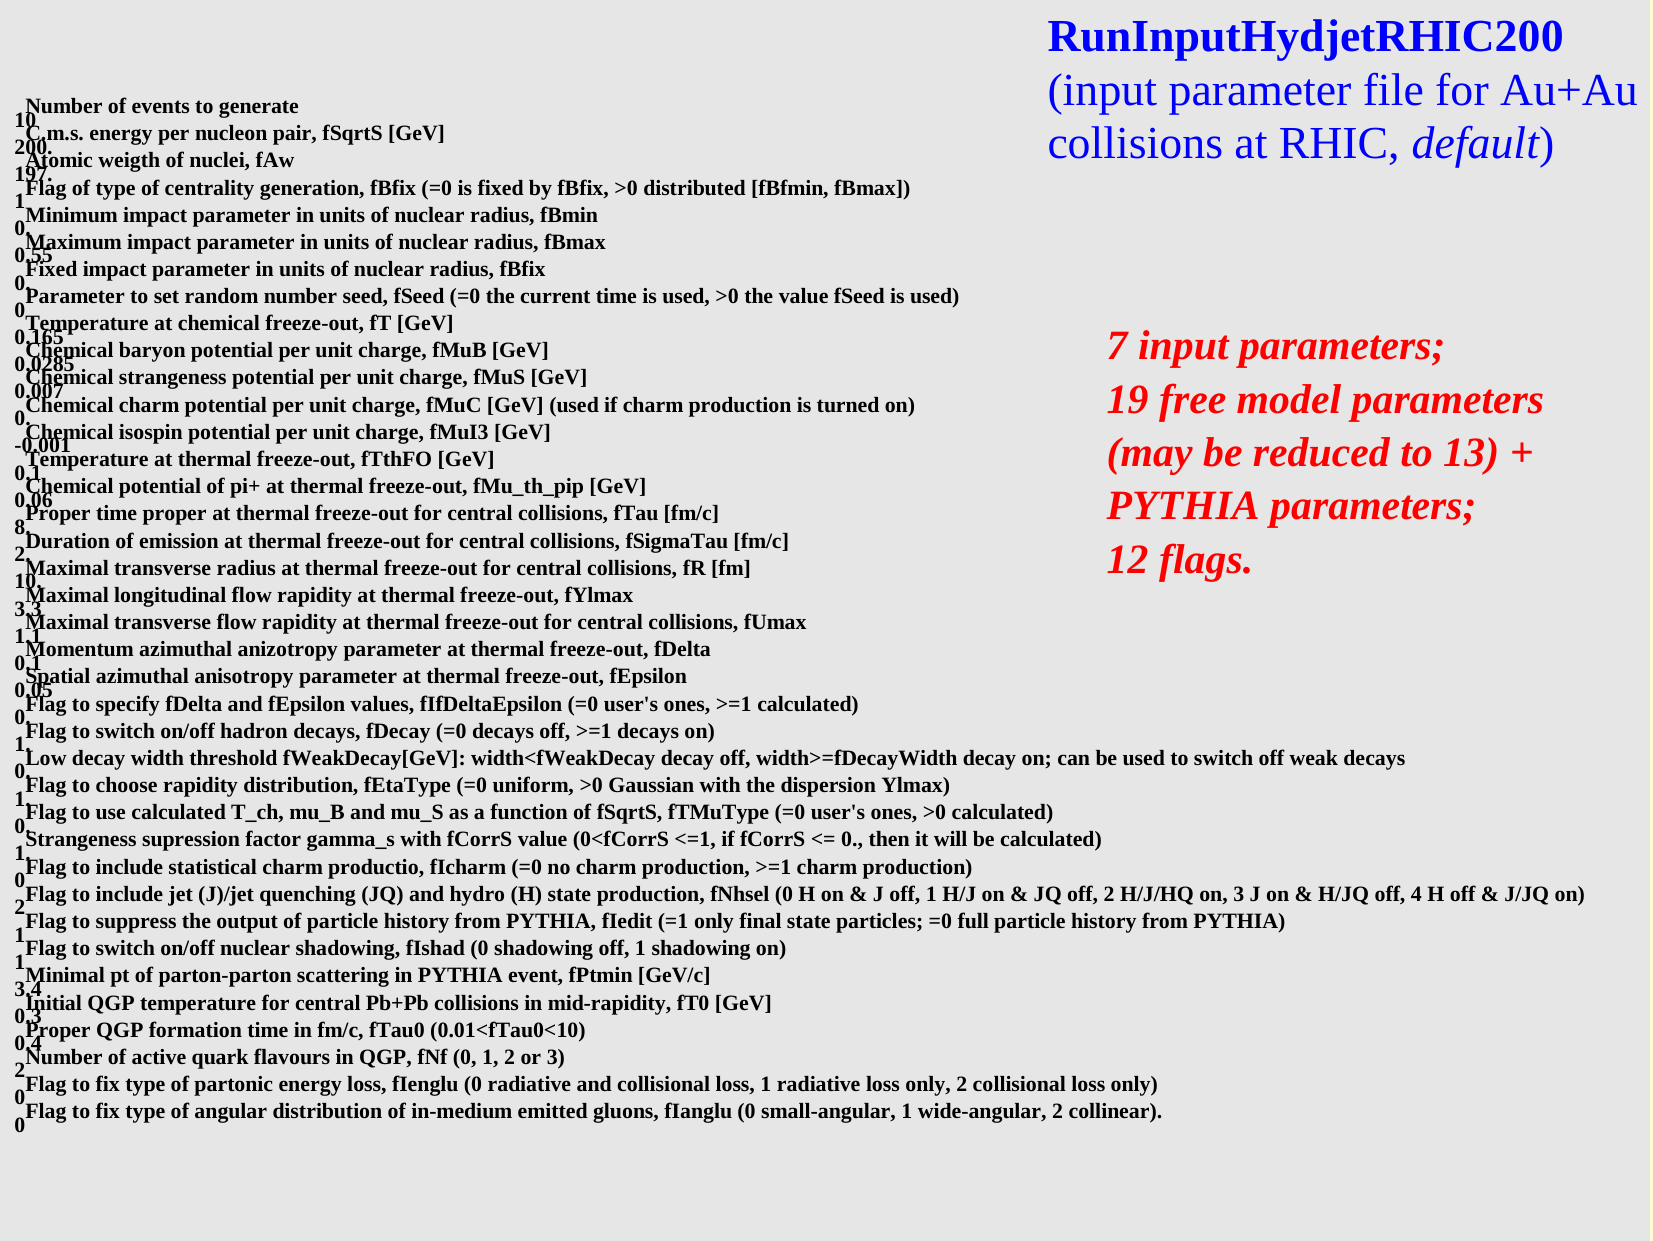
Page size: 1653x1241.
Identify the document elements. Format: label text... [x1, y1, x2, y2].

text_box 7 input parameters; 19 free model parameters (may be reduced to 13) + PYTHIA parameters; 12 flags. [1106, 315, 1628, 583]
text_box RunInputHydjetRHIC200 (input parameter file for Au+Au collisions at RHIC, default) [1047, 8, 1650, 169]
text_box Number of events to generate 10 C.m.s. energy per nucleon pair, fSqrtS [GeV] 200. Atomic weigth of nuclei, fAw 197. Flag of type of centrality generation, fBfix (=0 is fixed by fBfix, >0 distributed [fBfmin, fBmax]) 1 Minimum impact parameter in units of nuclear radius, fBmin 0. Maximum impact parameter in units of nuclear radius, fBmax 0.55 Fixed impact parameter in units of nuclear radius, fBfix 0. Parameter to set random number seed, fSeed (=0 the current time is used, >0 the value fSeed is used) 0 Temperature at chemical freeze-out, fT [GeV] 0.165 Chemical baryon potential per unit charge, fMuB [GeV] 0.0285 Chemical strangeness potential per unit charge, fMuS [GeV] 0.007 Chemical charm potential per unit charge, fMuC [GeV] (used if charm production is turned on) 0. Chemical isospin potential per unit charge, fMuI3 [GeV] -0.001 Temperature at thermal freeze-out, fTthFO [GeV] 0.1 Chemical potential of pi+ at thermal freeze-out, fMu_th_pip [GeV] 0.06 Proper time proper at thermal freeze-out for central collisions, fTau [fm/c] 8. Duration of emission at thermal freeze-out for central collisions, fSigmaTau [fm/c] 2. Maximal transverse radius at thermal freeze-out for central collisions, fR [fm] 10. Maximal longitudinal flow rapidity at thermal freeze-out, fYlmax 3.3 Maximal transverse flow rapidity at thermal freeze-out for central collisions, fUmax 1.1 Momentum azimuthal anizotropy parameter at thermal freeze-out, fDelta 0.1 Spatial azimuthal anisotropy parameter at thermal freeze-out, fEpsilon 0.05 Flag to specify fDelta and fEpsilon values, fIfDeltaEpsilon (=0 user's ones, >=1 calculated) 0. Flag to switch on/off hadron decays, fDecay (=0 decays off, >=1 decays on) 1. Low decay width threshold fWeakDecay[GeV]: width<fWeakDecay decay off, width>=fDecayWidth decay on; can be used to switch off weak decays 0. Flag to choose rapidity distribution, fEtaType (=0 uniform, >0 Gaussian with the dispersion Ylmax) 1. Flag to use calculated T_ch, mu_B and mu_S as a function of fSqrtS, fTMuType (=0 user's ones, >0 calculated) 0. Strangeness supression factor gamma_s with fCorrS value (0<fCorrS <=1, if fCorrS <= 0., then it will be calculated) 1. Flag to include statistical charm productio, fIcharm (=0 no charm production, >=1 charm production) 0 Flag to include jet (J)/jet quenching (JQ) and hydro (H) state production, fNhsel (0 H on & J off, 1 H/J on & JQ off, 2 H/J/HQ on, 3 J on & H/JQ off, 4 H off & J/JQ on) 2 Flag to suppress the output of particle history from PYTHIA, fIedit (=1 only final state particles; =0 full particle history from PYTHIA) 1 Flag to switch on/off nuclear shadowing, fIshad (0 shadowing off, 1 shadowing on) 1 Minimal pt of parton-parton scattering in PYTHIA event, fPtmin [GeV/c] 3.4 Initial QGP temperature for central Pb+Pb collisions in mid-rapidity, fT0 [GeV] 0.3 Proper QGP formation time in fm/c, fTau0 (0.01<fTau0<10) 0.4 Number of active quark flavours in QGP, fNf (0, 1, 2 or 3) 2 Flag to fix type of partonic energy loss, fIenglu (0 radiative and collisional loss, 1 radiative loss only, 2 collisional loss only) 0 Flag to fix type of angular distribution of in-medium emitted gluons, fIanglu (0 small-angular, 1 wide-angular, 2 collinear). 0 [14, 0, 1650, 1241]
